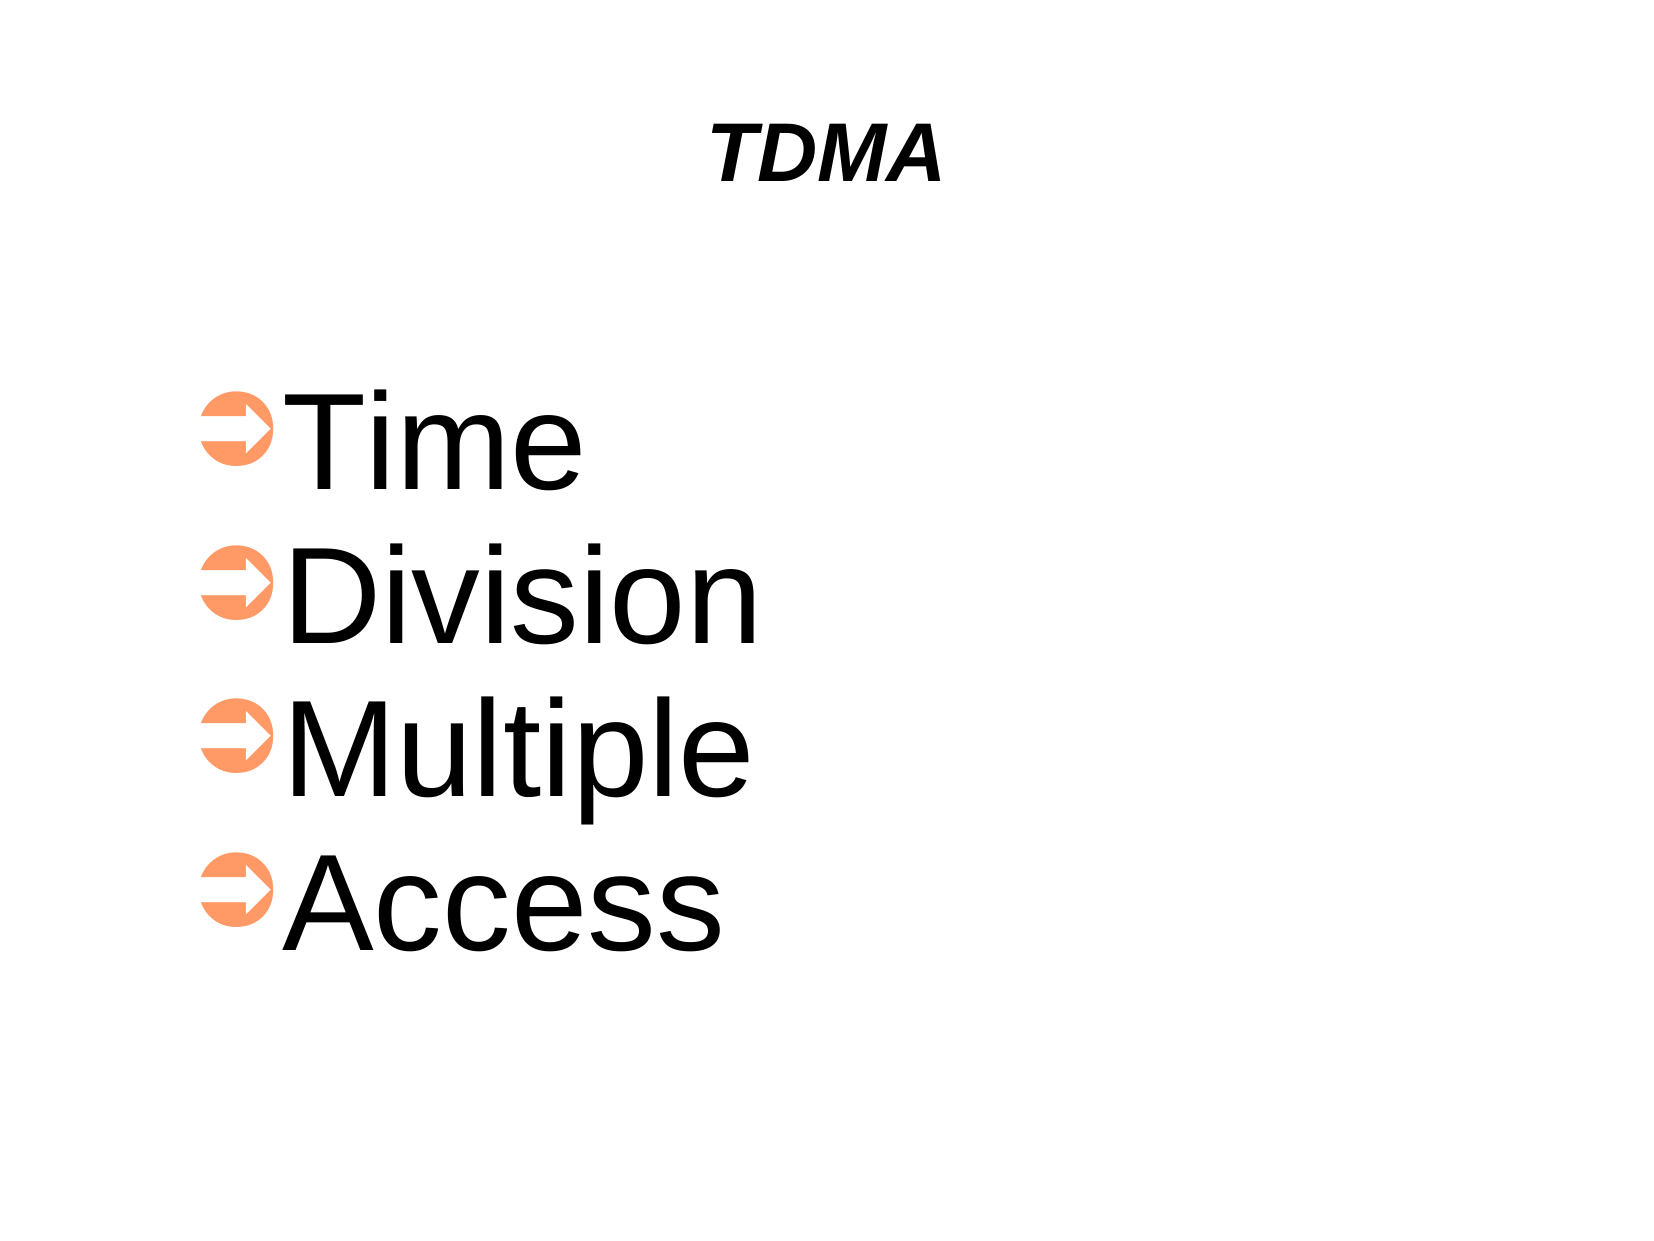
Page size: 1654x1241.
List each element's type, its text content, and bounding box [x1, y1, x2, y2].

title TDMA [82, 49, 1571, 257]
list Time Division Multiple Access [178, 364, 1570, 1147]
